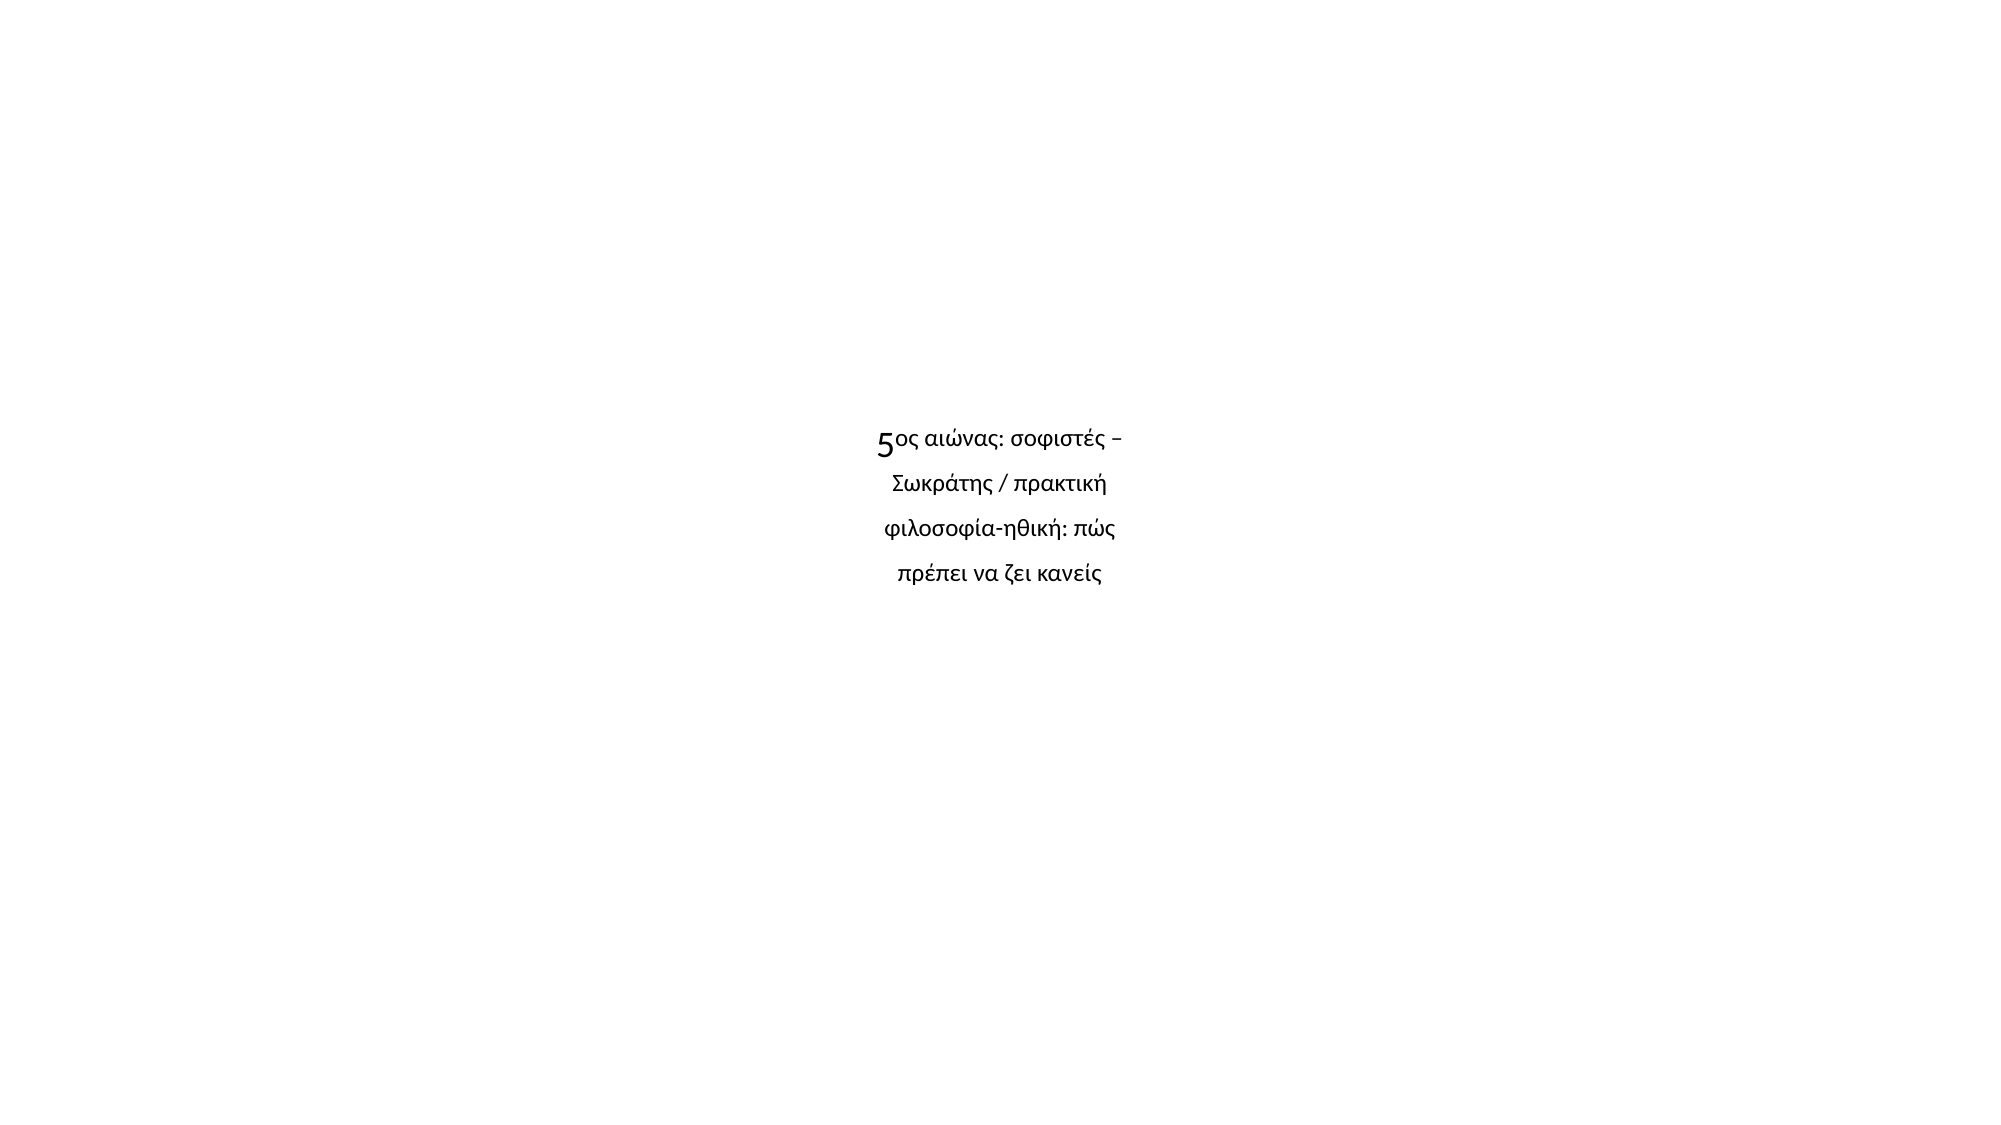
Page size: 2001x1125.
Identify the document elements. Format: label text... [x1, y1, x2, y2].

text_box 5ος αιώνας: σοφιστές – Σωκράτης / πρακτική φιλοσοφία-ηθική: πώς πρέπει να ζει κανείς [849, 412, 1150, 580]
